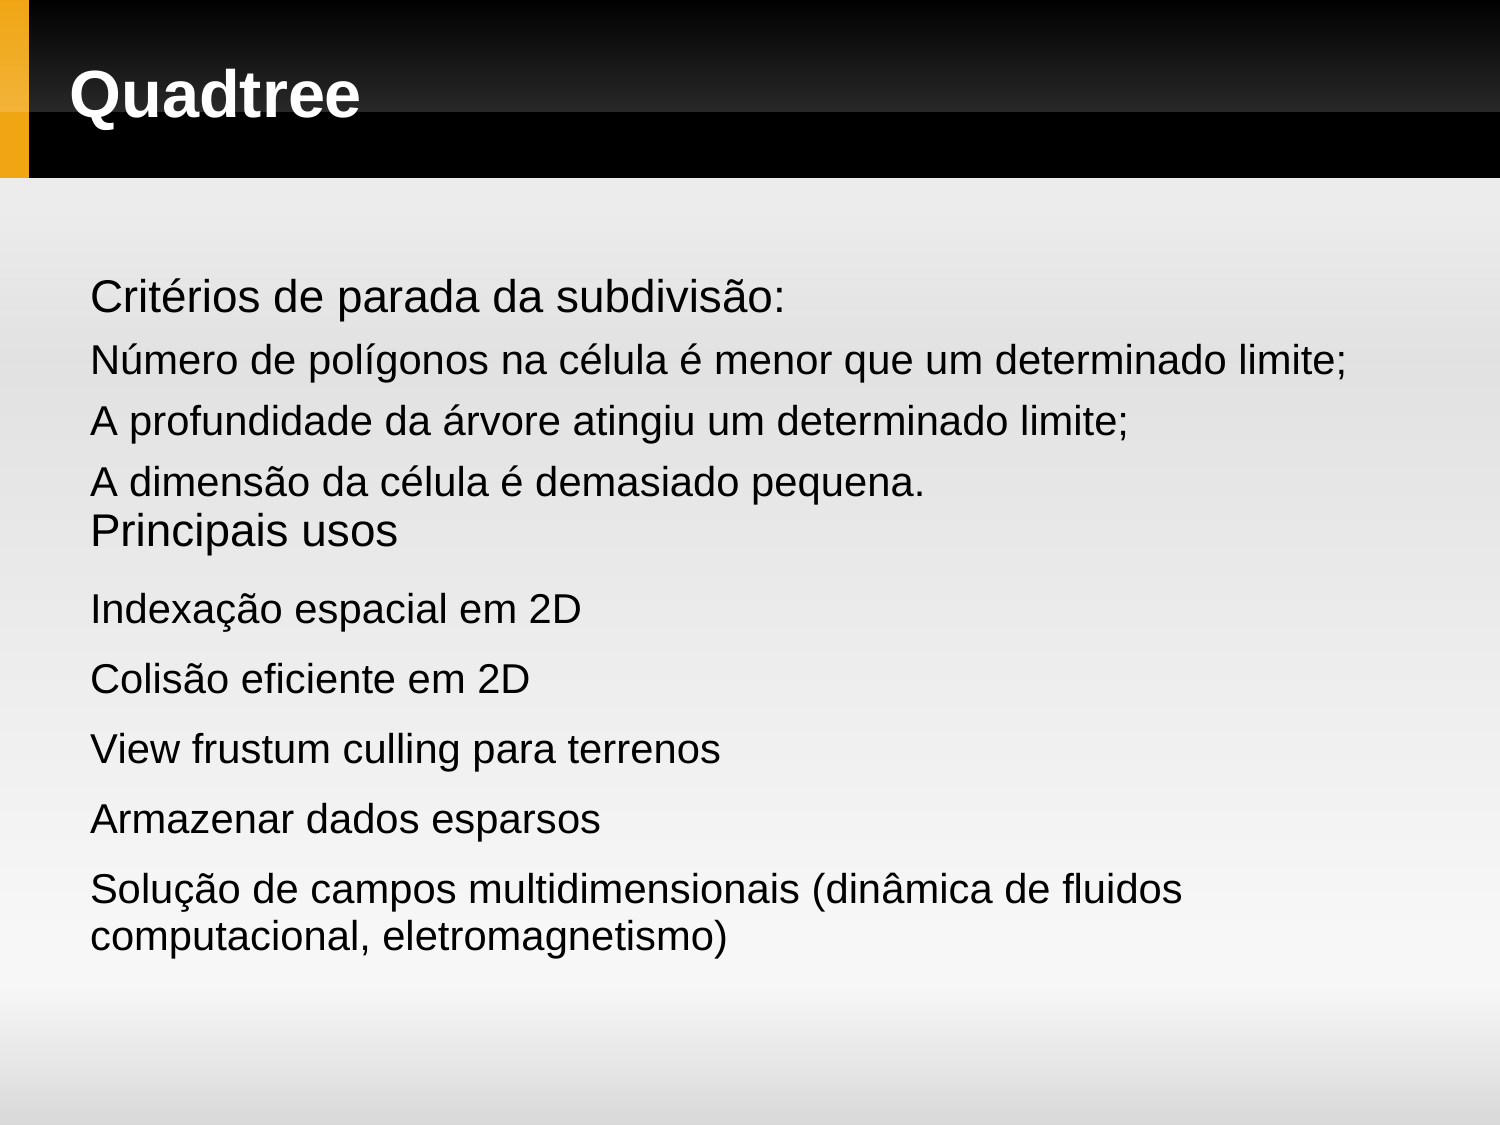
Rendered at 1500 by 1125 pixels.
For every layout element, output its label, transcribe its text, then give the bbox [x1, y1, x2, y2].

picture [0, 0, 1500, 1125]
title Quadtree [69, 0, 1420, 188]
list Critérios de parada da subdivisão: Número de polígonos na célula é menor que um determinado limite; A profundidade da árvore atingiu um determinado limite; A dimensão da célula é demasiado pequena. Principais usos Indexação espacial em 2D Colisão eficiente em 2D View frustum culling para terrenos Armazenar dados esparsos Solução de campos multidimensionais (dinâmica de fluidos computacional, eletromagnetismo) [75, 263, 1425, 1021]
